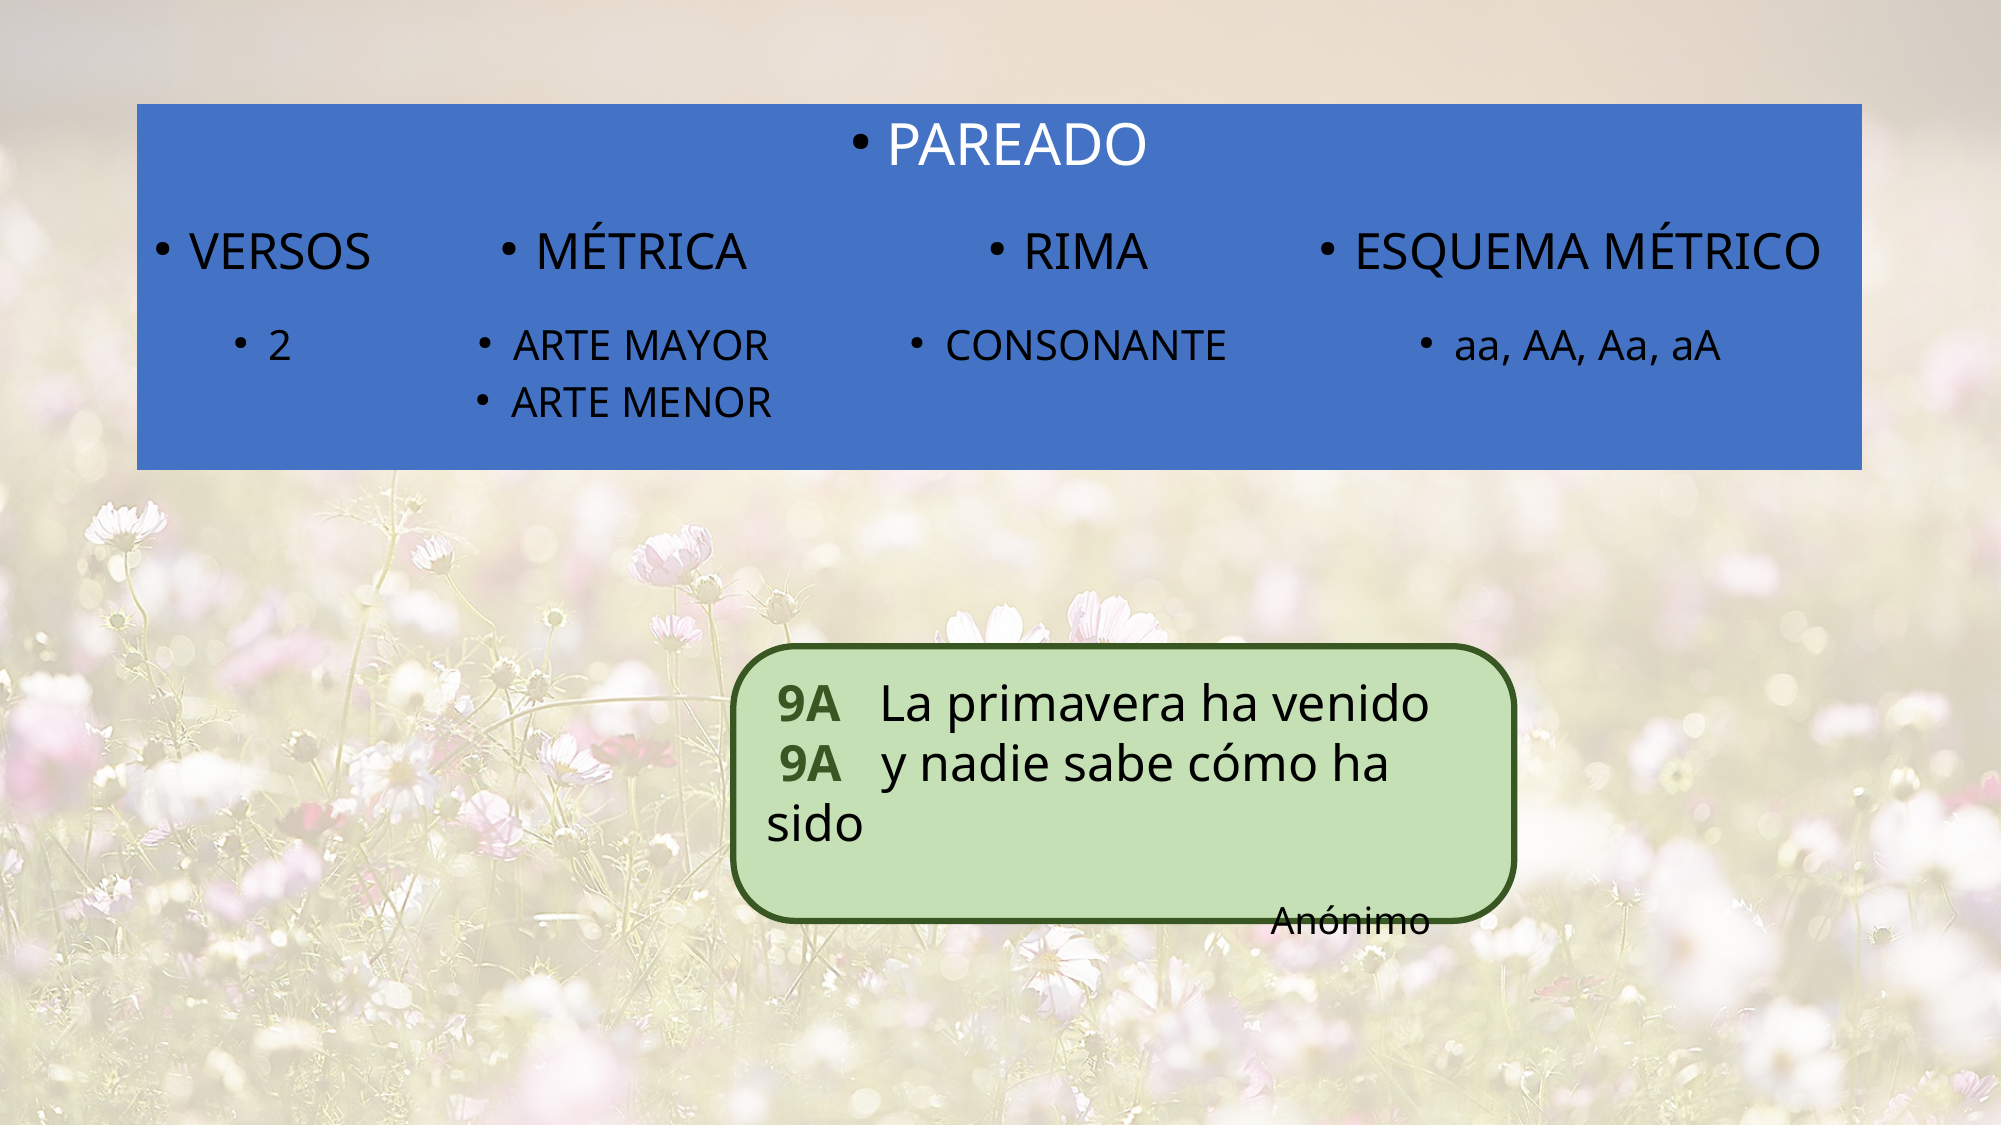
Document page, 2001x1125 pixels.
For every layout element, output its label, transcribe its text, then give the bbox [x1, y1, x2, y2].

table_cell aa, AA, Aa, aA [1278, 316, 1862, 470]
table_header PAREADO [137, 104, 1862, 216]
table_cell MÉTRICA [389, 216, 859, 316]
table_cell CONSONANTE [859, 316, 1278, 470]
table_cell VERSOS [137, 216, 389, 316]
table_cell 2 [137, 316, 389, 470]
table_cell ESQUEMA MÉTRICO [1278, 216, 1862, 316]
picture [0, 0, 2000, 1125]
table_cell ARTE MAYOR ARTE MENOR [389, 316, 859, 470]
text_box 9A La primavera ha venido 9A y nadie sabe cómo ha sido Anónimo [733, 646, 1515, 921]
table_cell RIMA [859, 216, 1278, 316]
